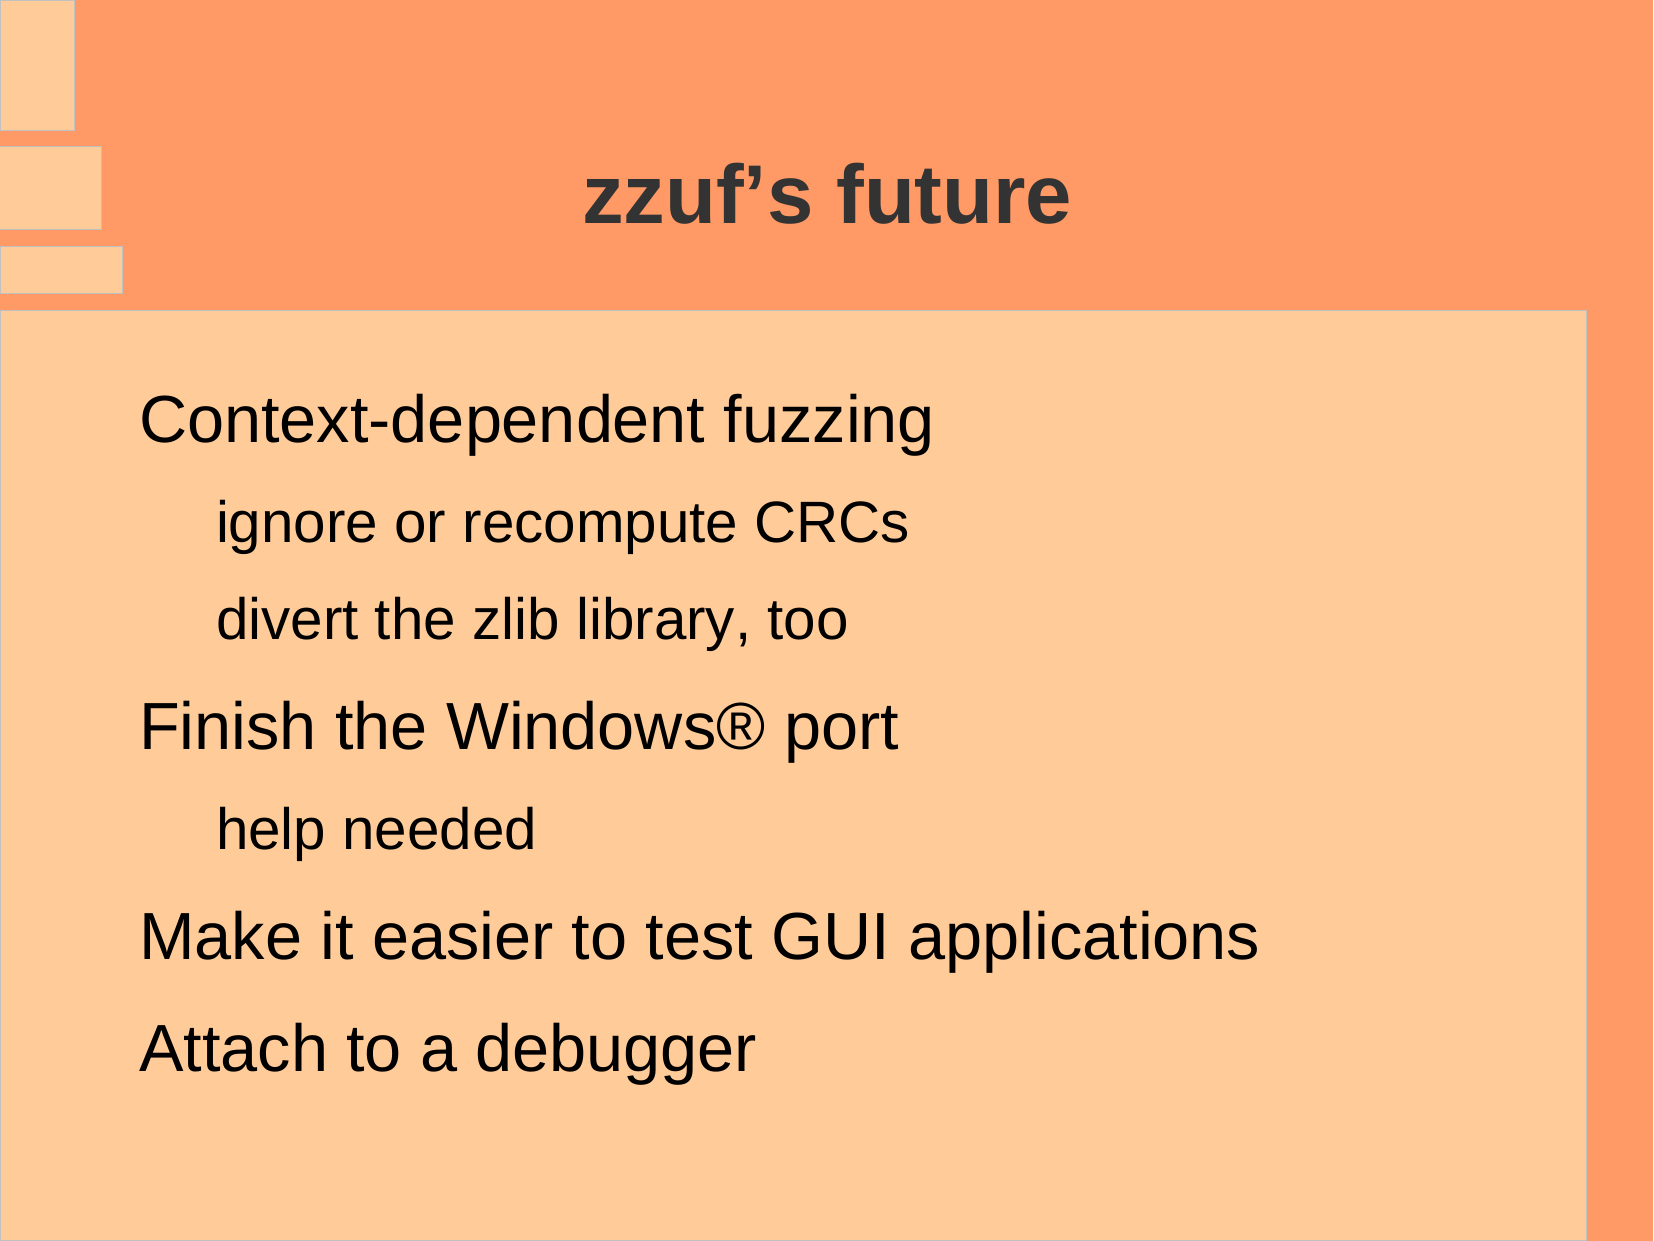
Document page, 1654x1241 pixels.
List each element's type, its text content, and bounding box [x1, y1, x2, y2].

title zzuf’s future [121, 91, 1534, 299]
list Context-dependent fuzzing ignore or recompute CRCs divert the zlib library, too Finish the Windows® port help needed Make it easier to test GUI applications Attach to a debugger [121, 344, 1534, 1214]
